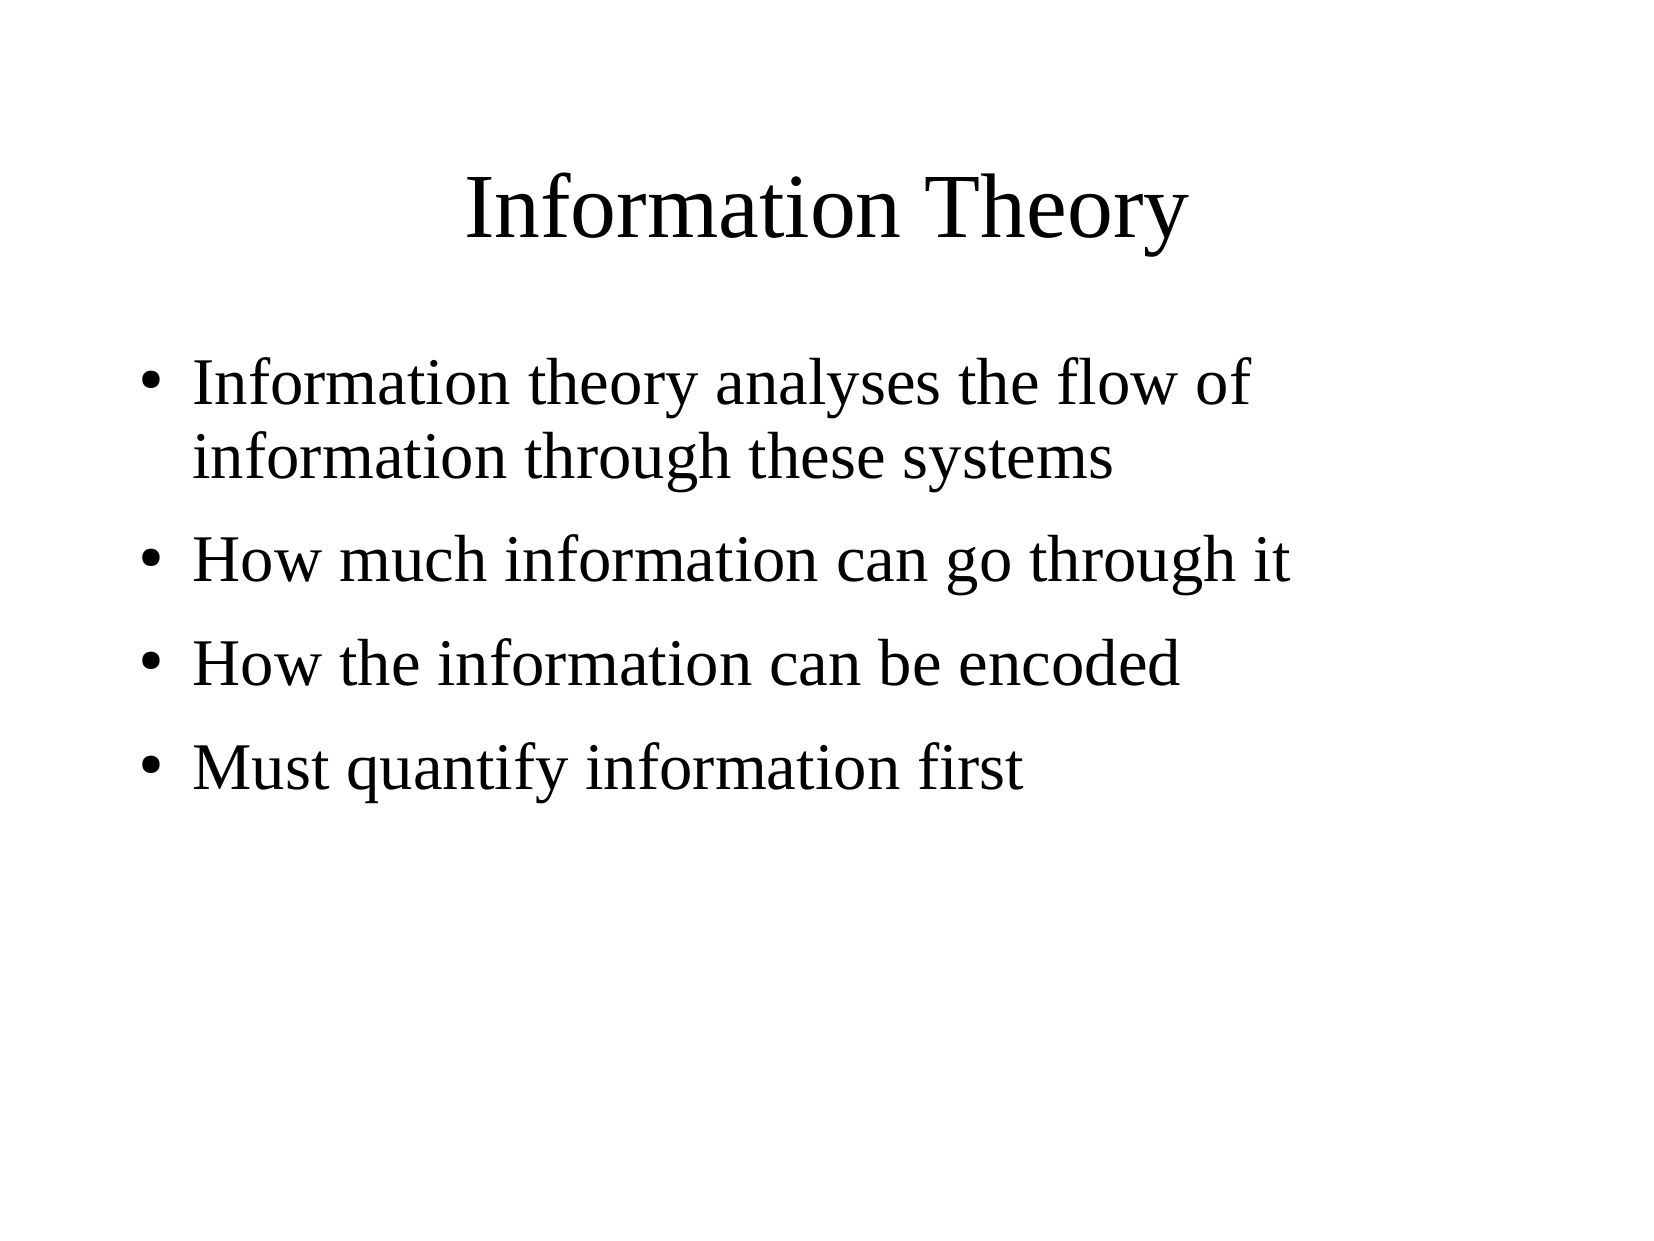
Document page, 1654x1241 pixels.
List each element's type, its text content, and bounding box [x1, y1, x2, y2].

list Information theory analyses the flow of information through these systems How much information can go through it How the information can be encoded Must quantify information first [121, 344, 1534, 1127]
title Information Theory [121, 102, 1534, 311]
